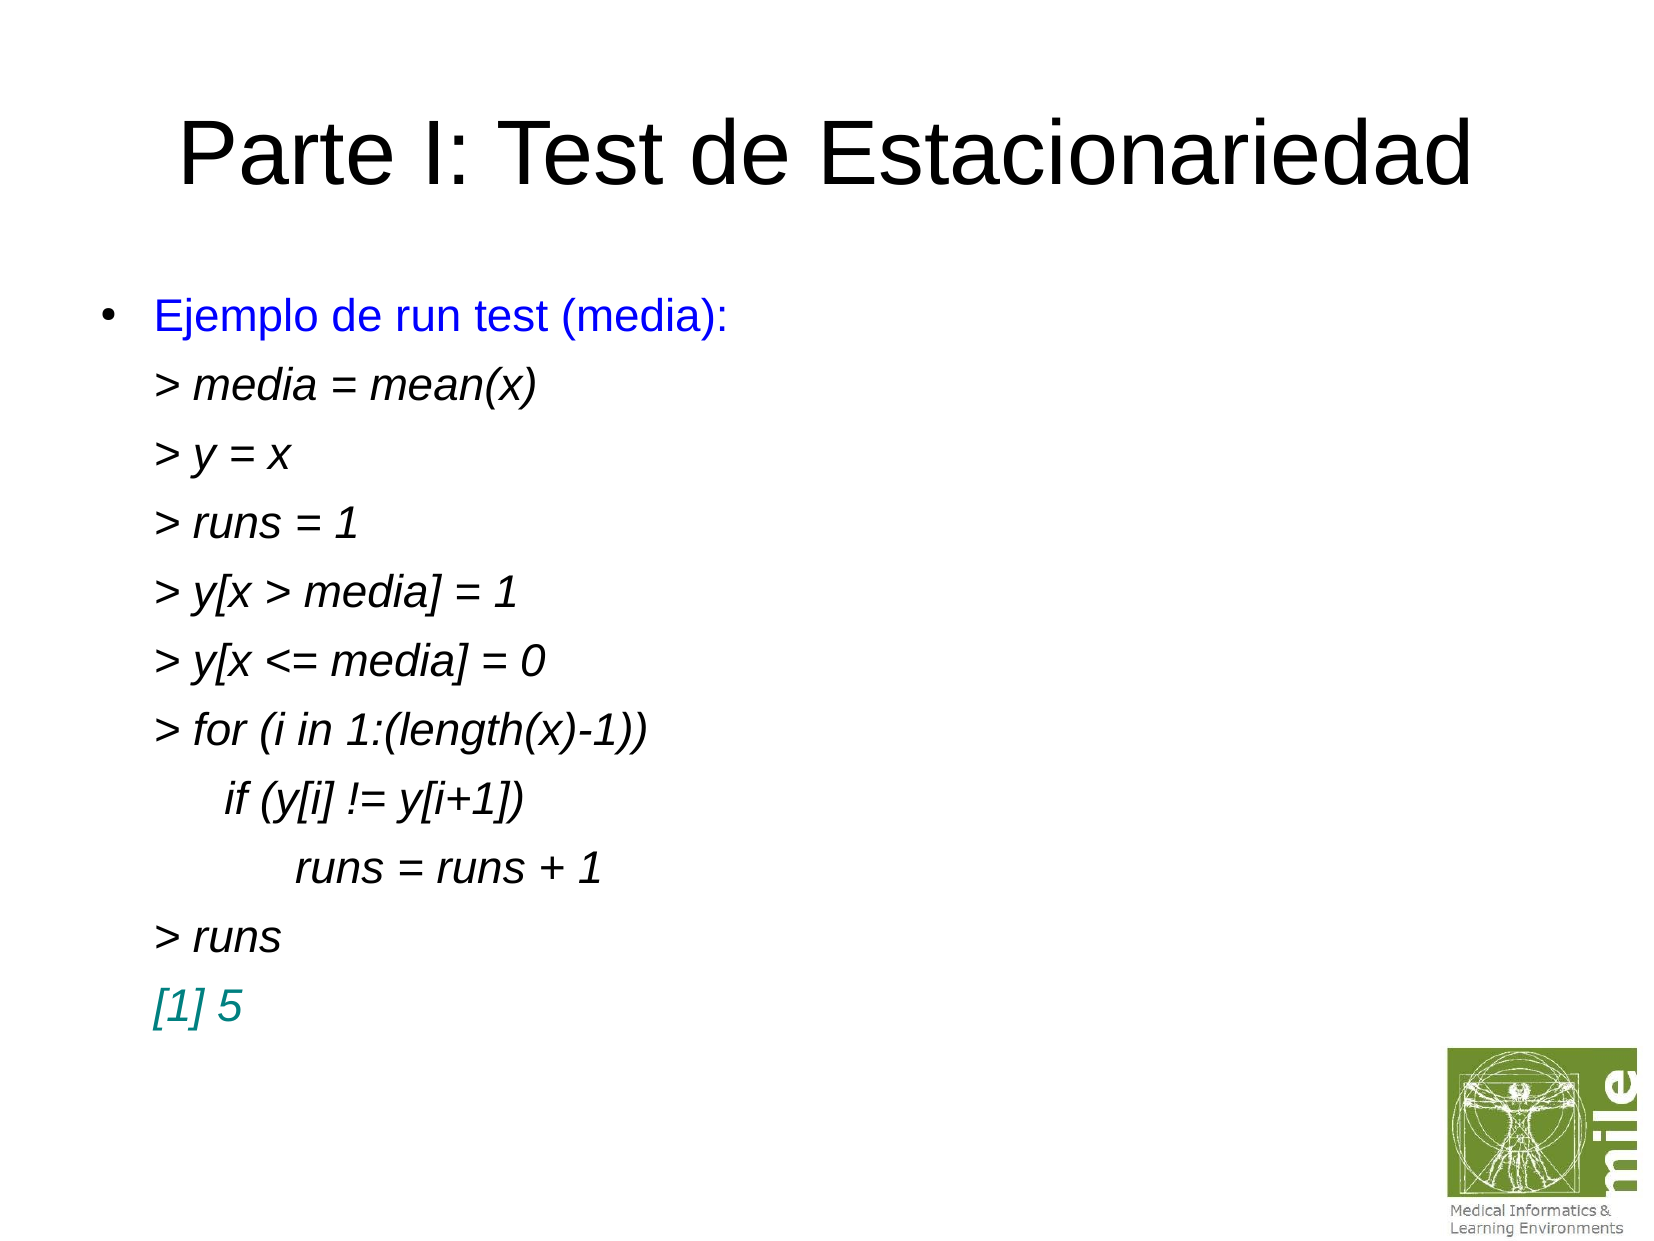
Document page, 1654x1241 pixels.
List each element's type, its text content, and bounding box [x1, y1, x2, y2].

title Parte I: Test de Estacionariedad [82, 56, 1571, 250]
list Ejemplo de run test (media): > media = mean(x) > y = x > runs = 1 > y[x > media] = 1 > y[x <= media] = 0 > for (i in 1:(length(x)-1)) if (y[i] != y[i+1]) runs = runs + 1 > runs [1] 5 [82, 290, 1571, 1109]
picture [1440, 1033, 1654, 1241]
